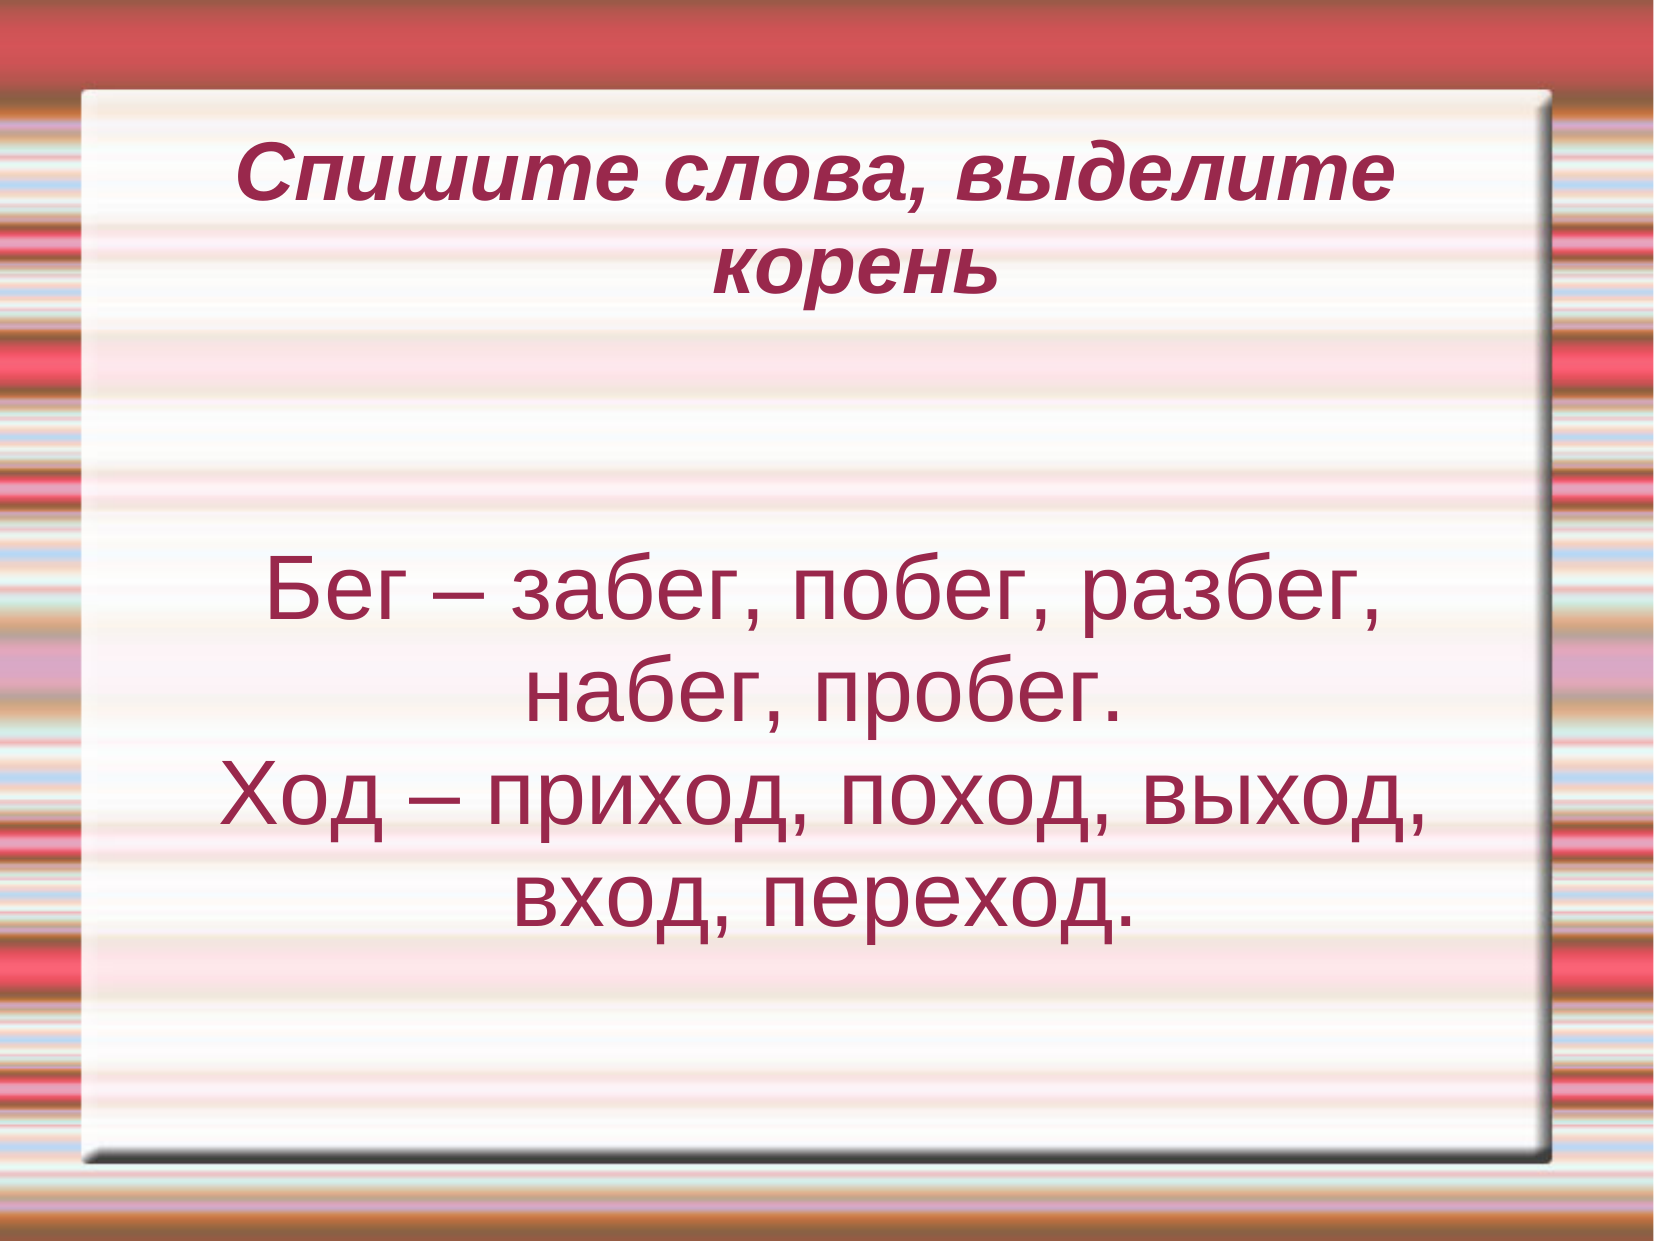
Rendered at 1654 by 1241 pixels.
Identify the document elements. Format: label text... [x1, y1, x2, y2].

picture [0, 0, 1654, 1241]
title Спишите слова, выделите корень [121, 122, 1534, 315]
subtitle Бег – забег, побег, разбег, набег, пробег. Ход – приход, поход, выход, вход, переход. [134, 358, 1516, 1125]
